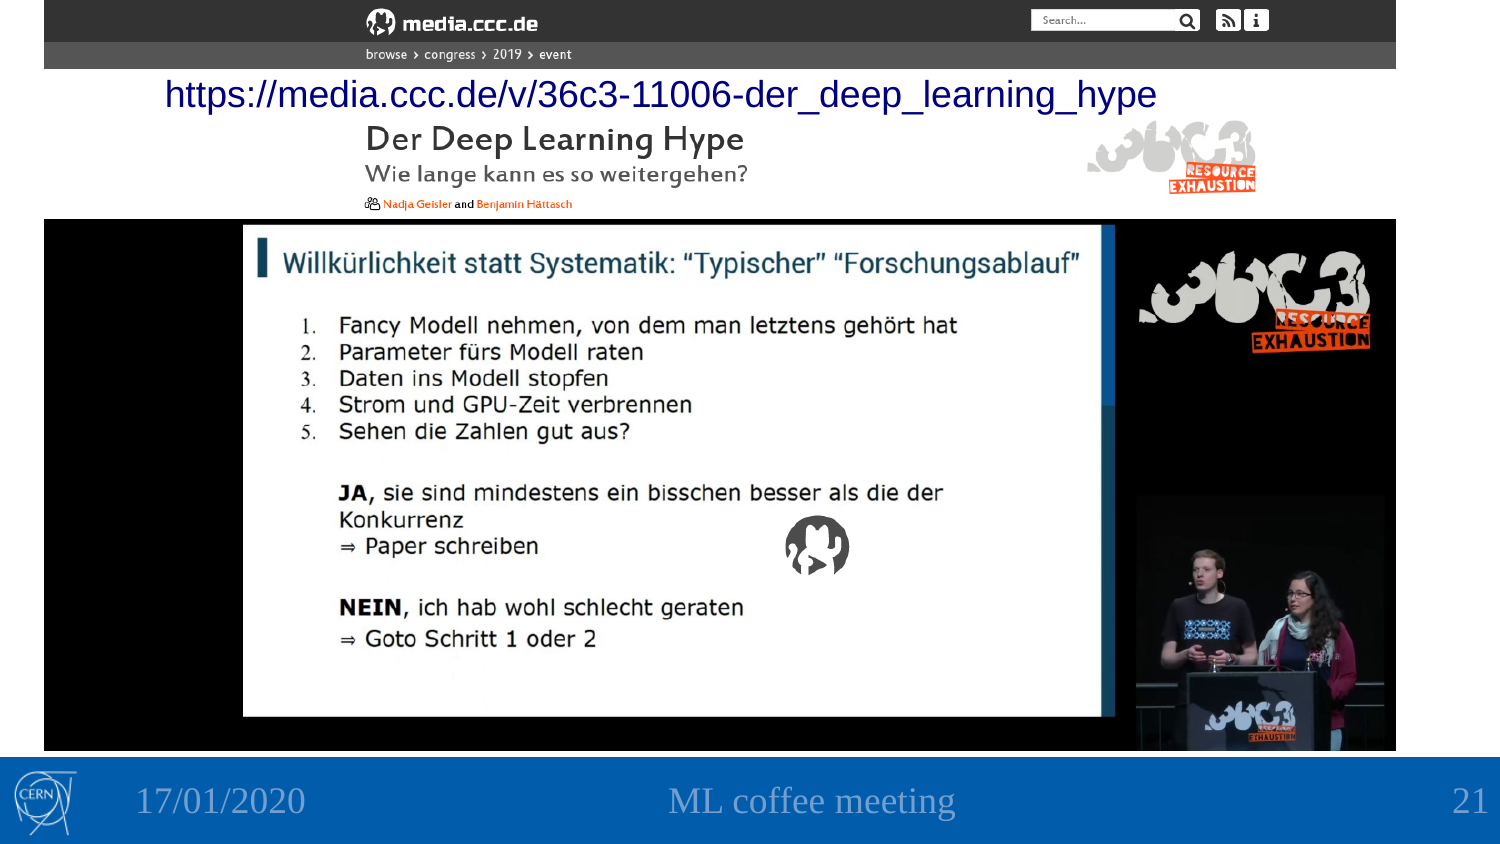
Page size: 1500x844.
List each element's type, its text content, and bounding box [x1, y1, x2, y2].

picture [44, 0, 1396, 751]
text_box https://media.ccc.de/v/36c3-11006-der_deep_learning_hype [150, 66, 1173, 124]
